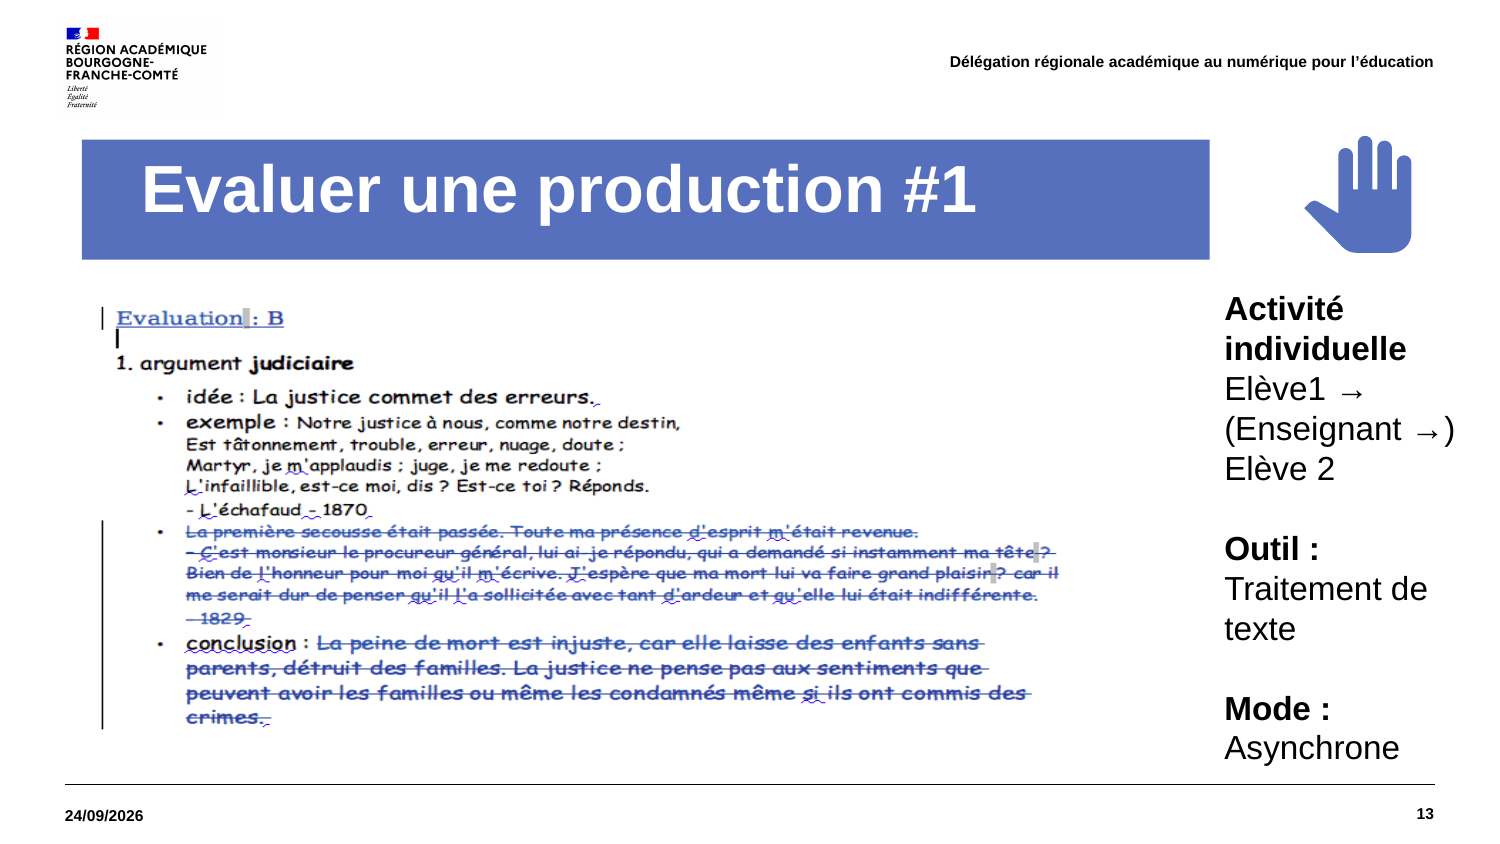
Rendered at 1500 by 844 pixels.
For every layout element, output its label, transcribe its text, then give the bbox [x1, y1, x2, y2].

text_box Evaluer une production #1 [81, 139, 1210, 260]
text_box [1304, 135, 1412, 253]
text_box Activité individuelle Elève1 → (Enseignant →) Elève 2 Outil : Traitement de texte Mode : Asynchrone [1209, 280, 1482, 785]
text_box 03/02/2022 [64, 786, 244, 843]
picture [55, 16, 218, 119]
picture [82, 295, 1146, 761]
text_box <numéro> [1213, 785, 1434, 843]
text_box Délégation régionale académique au numérique pour l’éducation [470, 32, 1434, 90]
